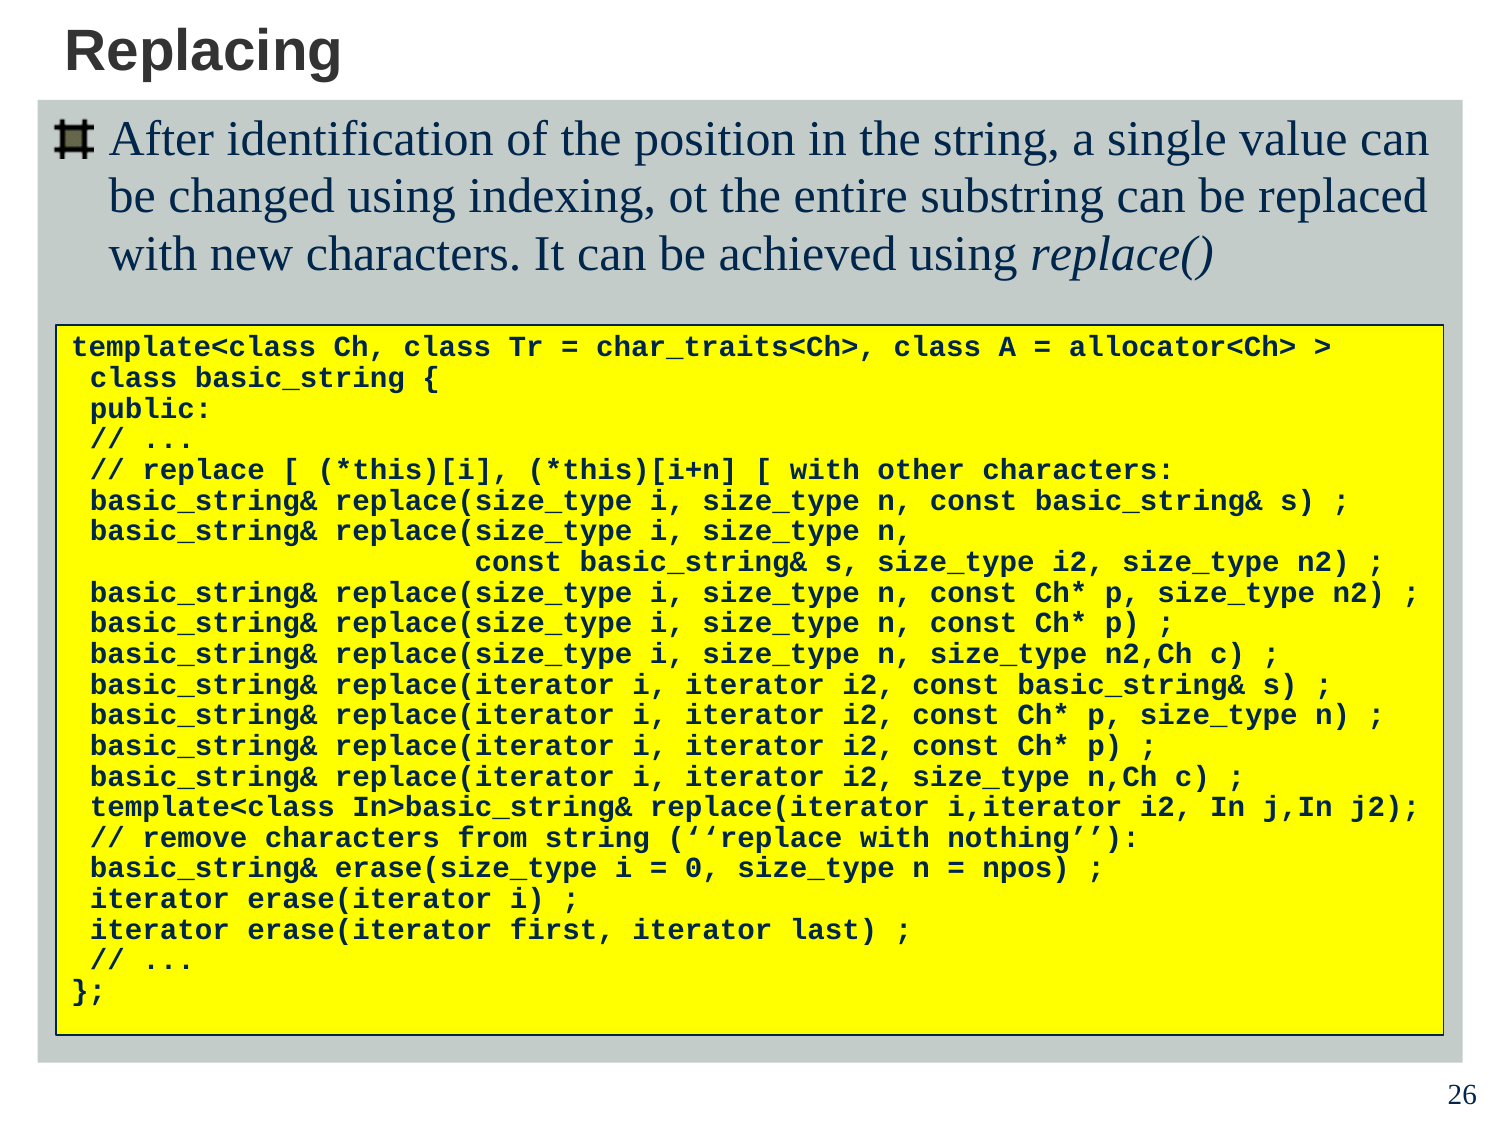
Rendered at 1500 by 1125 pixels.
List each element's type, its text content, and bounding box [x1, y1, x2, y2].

title Replacing [50, 0, 1450, 91]
list After identification of the position in the string, a single value can be changed using indexing, ot the entire substring can be replaced with new characters. It can be achieved using replace() [37, 99, 1463, 1063]
text_box template<class Ch, class Tr = char_traits<Ch>, class A = allocator<Ch> > class basic_string { public: // ... // replace [ (*this)[i], (*this)[i+n] [ with other characters: basic_string& replace(size_type i, size_type n, const basic_string& s) ; basic_string& replace(size_type i, size_type n, const basic_string& s, size_type i2, size_type n2) ; basic_string& replace(size_type i, size_type n, const Ch* p, size_type n2) ; basic_string& replace(size_type i, size_type n, const Ch* p) ; basic_string& replace(size_type i, size_type n, size_type n2,Ch c) ; basic_string& replace(iterator i, iterator i2, const basic_string& s) ; basic_string& replace(iterator i, iterator i2, const Ch* p, size_type n) ; basic_string& replace(iterator i, iterator i2, const Ch* p) ; basic_string& replace(iterator i, iterator i2, size_type n,Ch c) ; template<class In>basic_string& replace(iterator i,iterator i2, In j,In j2); // remove characters from string (‘‘replace with nothing’’): basic_string& erase(size_type i = 0, size_type n = npos) ; iterator erase(iterator i) ; iterator erase(iterator first, iterator last) ; // ... }; [56, 324, 1444, 1035]
